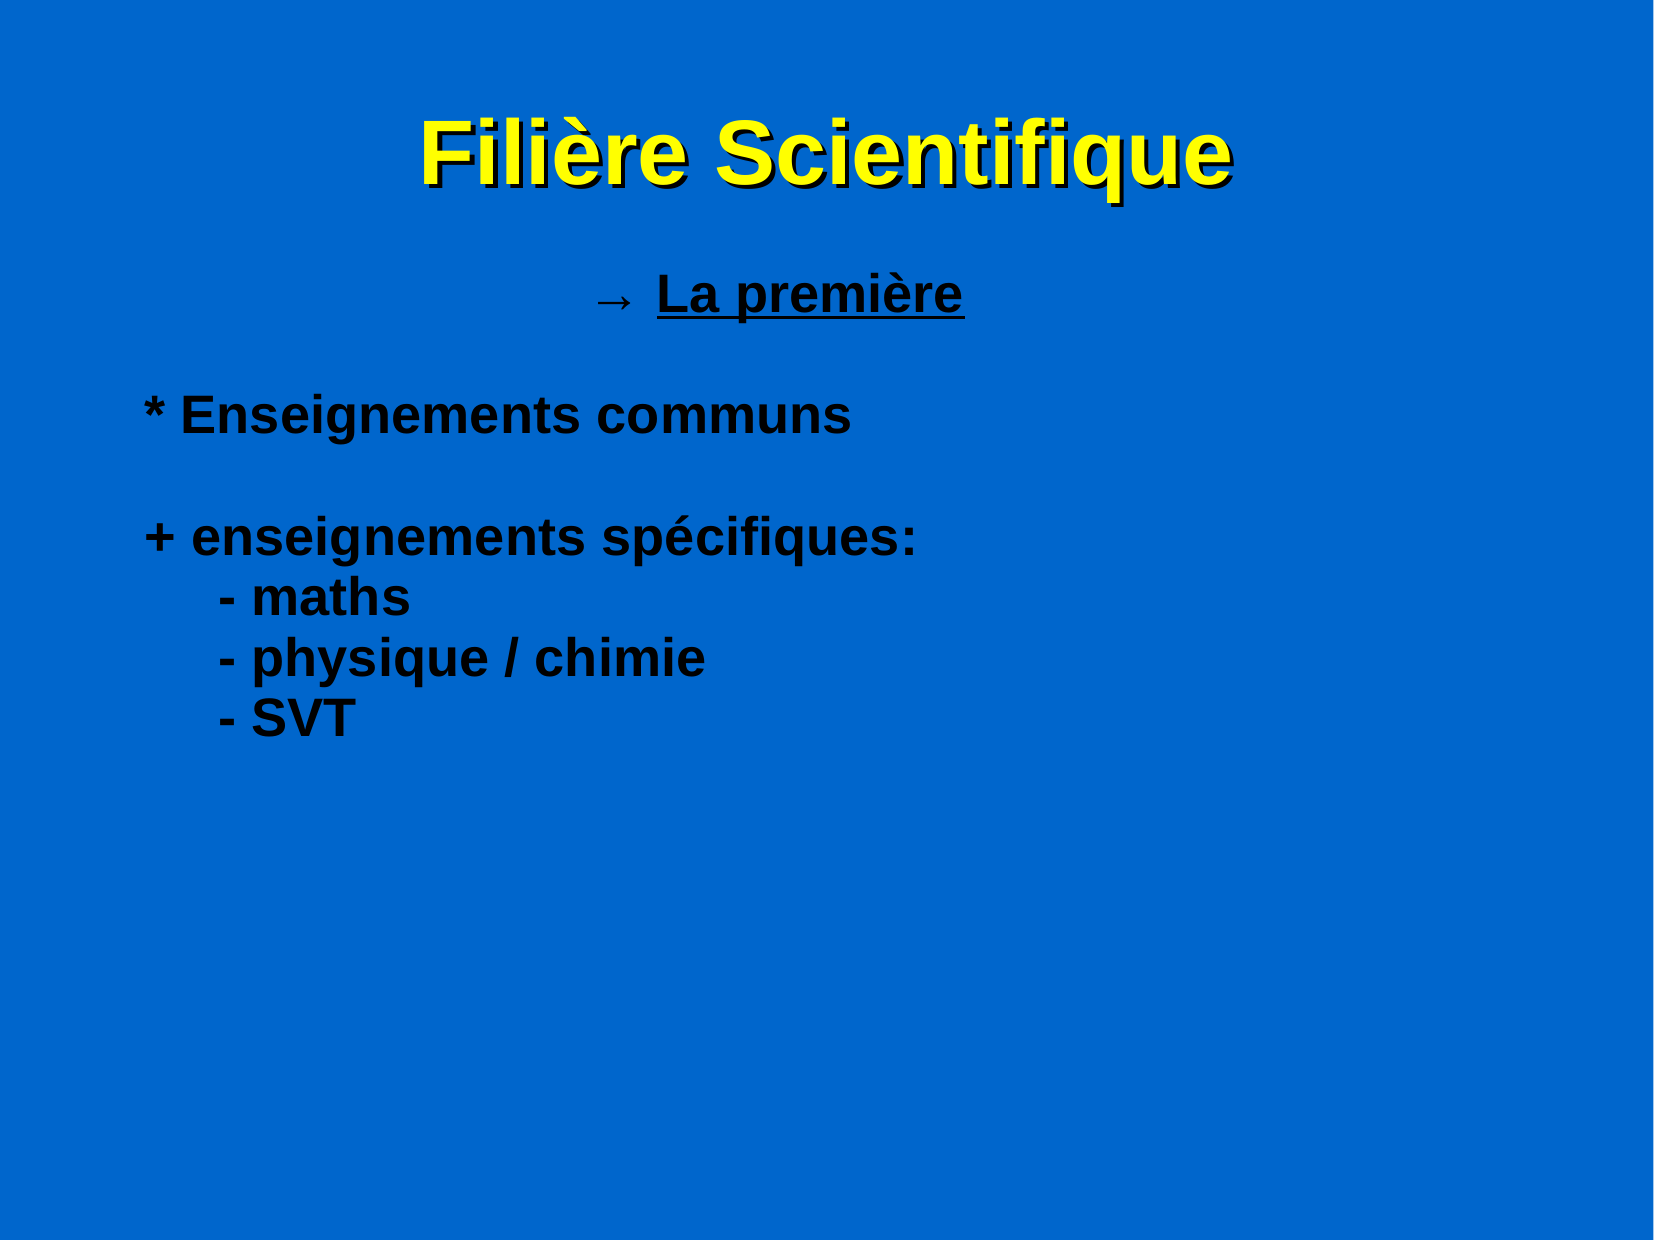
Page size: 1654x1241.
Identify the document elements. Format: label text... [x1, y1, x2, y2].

text_box → La première * Enseignements communs + enseignements spécifiques: - maths - physique / chimie - SVT [129, 256, 1619, 892]
title Filière Scientifique [82, 49, 1571, 257]
